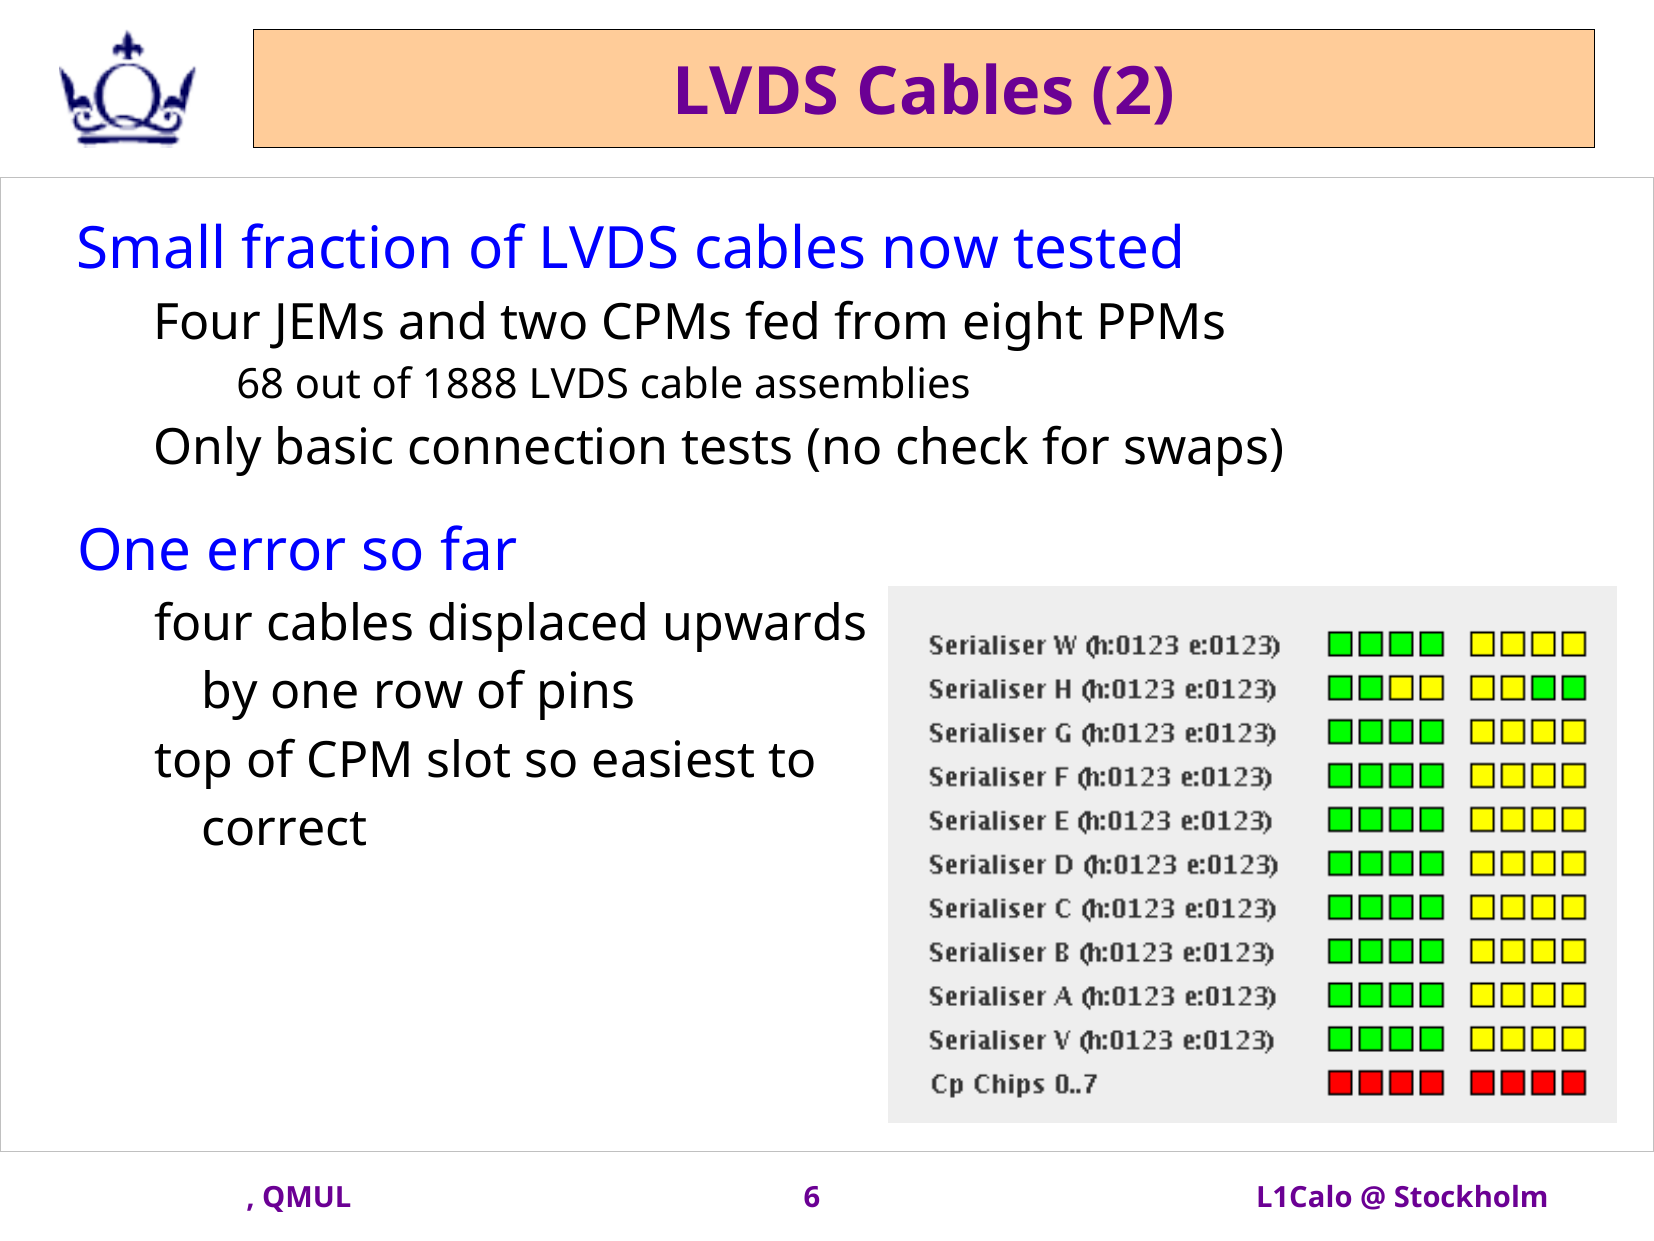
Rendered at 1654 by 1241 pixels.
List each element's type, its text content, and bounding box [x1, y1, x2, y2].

picture [888, 586, 1617, 1123]
title LVDS Cables (2) [253, 29, 1595, 148]
picture [59, 29, 200, 148]
list Small fraction of LVDS cables now tested Four JEMs and two CPMs fed from eight PPMs 68 out of 1888 LVDS cable assemblies Only basic connection tests (no check for swaps) [59, 206, 1624, 521]
list One error so far four cables displaced upwards by one row of pins top of CPM slot so easiest to correct [59, 507, 877, 1102]
